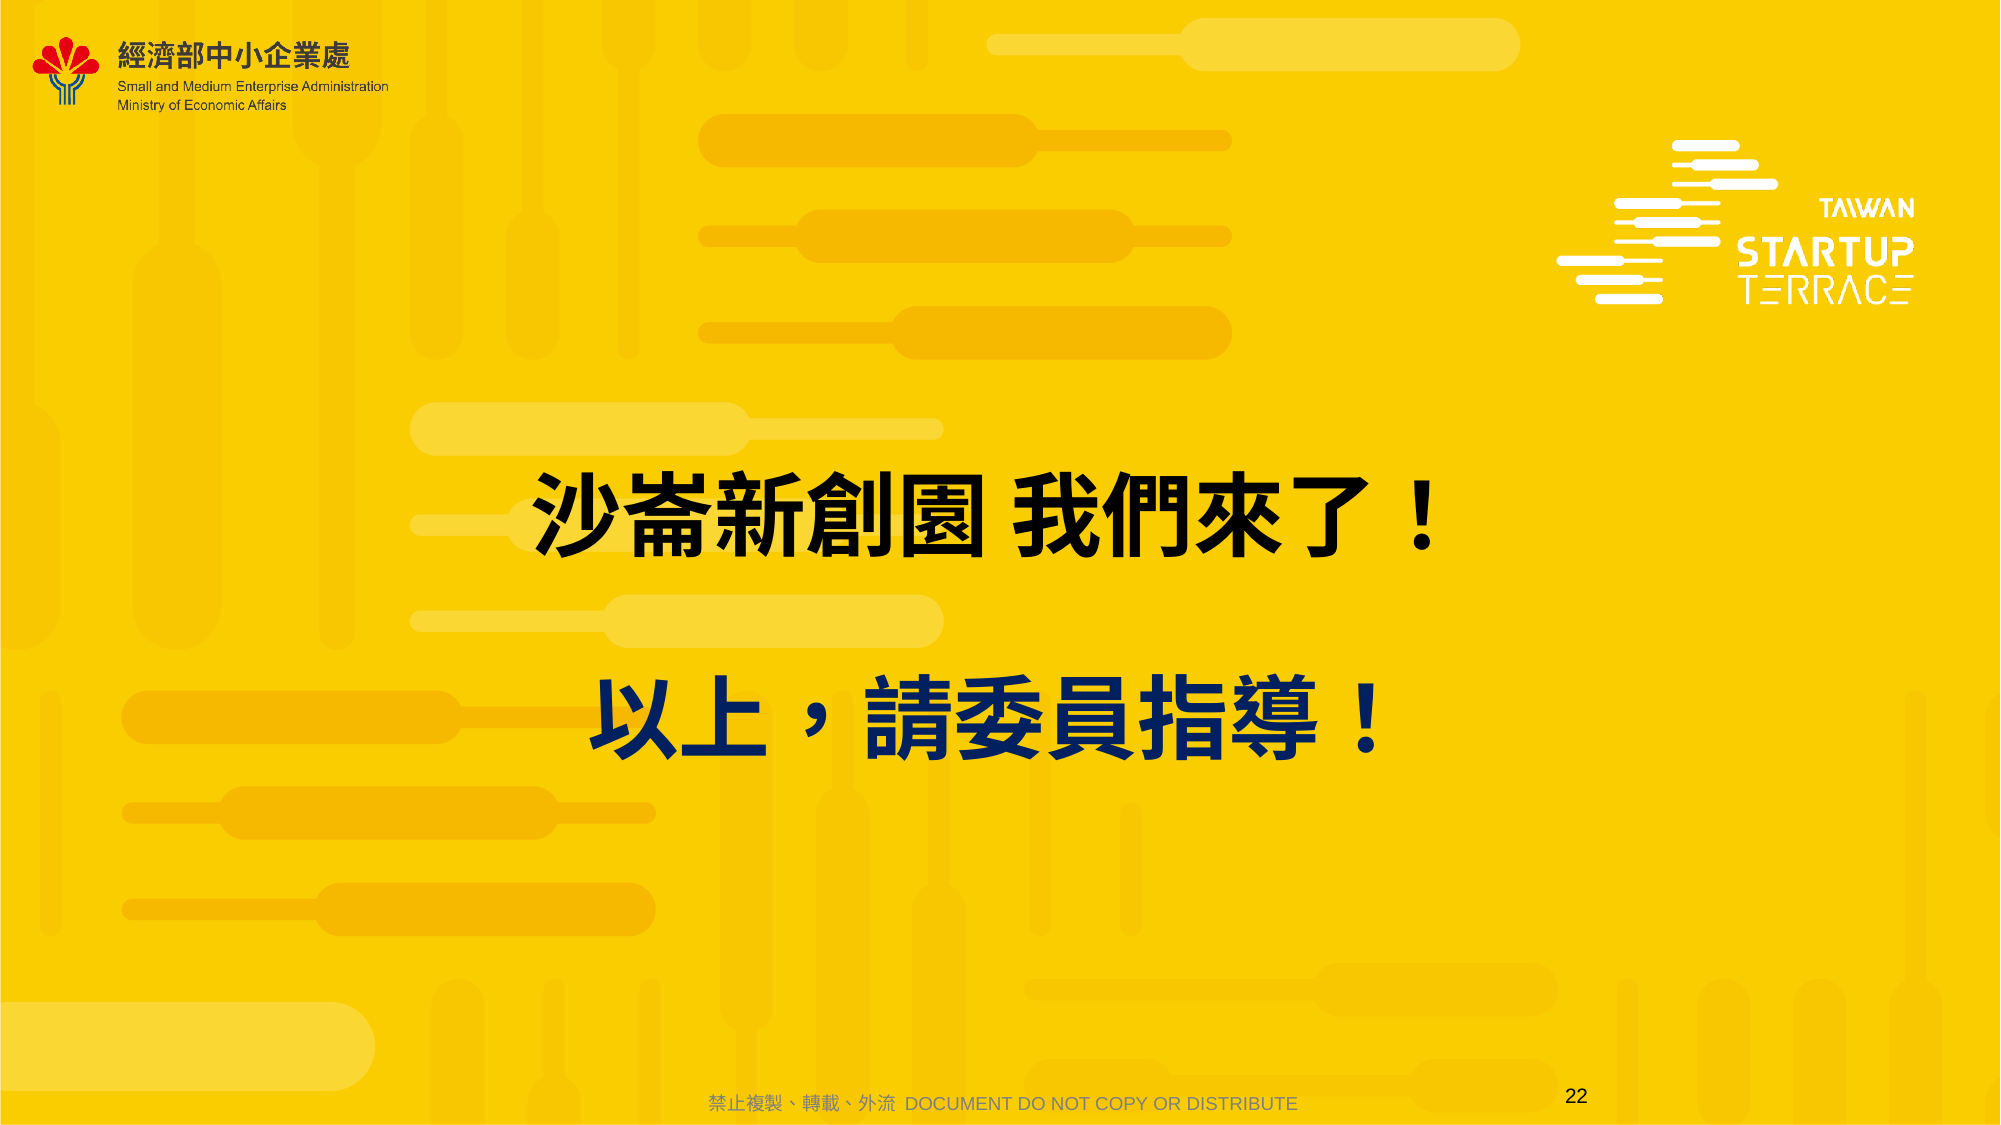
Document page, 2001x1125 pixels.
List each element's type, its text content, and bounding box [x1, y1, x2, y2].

subtitle 以上，請委員指導！ [249, 647, 1750, 919]
text_box 22 [1550, 1064, 2000, 1125]
title 沙崙新創園 我們來了！ [249, 184, 1750, 576]
